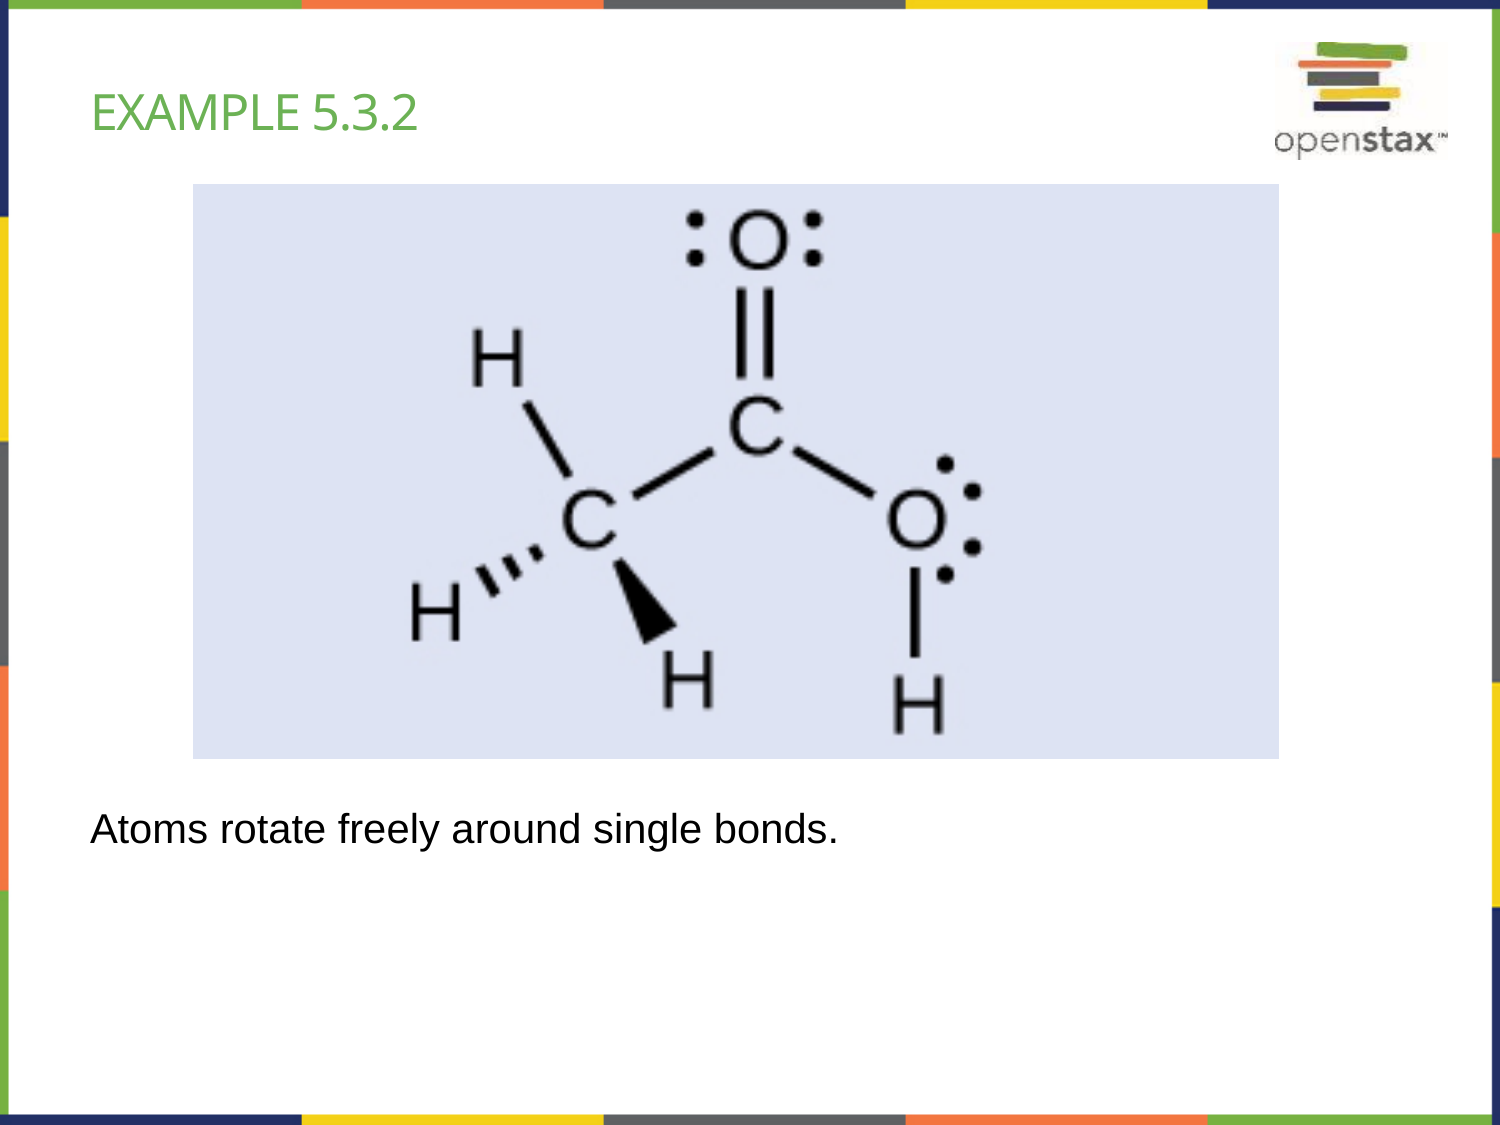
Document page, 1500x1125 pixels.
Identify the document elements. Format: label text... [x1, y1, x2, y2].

list Atoms rotate freely around single bonds. [75, 794, 1398, 986]
picture [0, 0, 1500, 1125]
title Example 5.3.2 [75, 39, 1398, 148]
